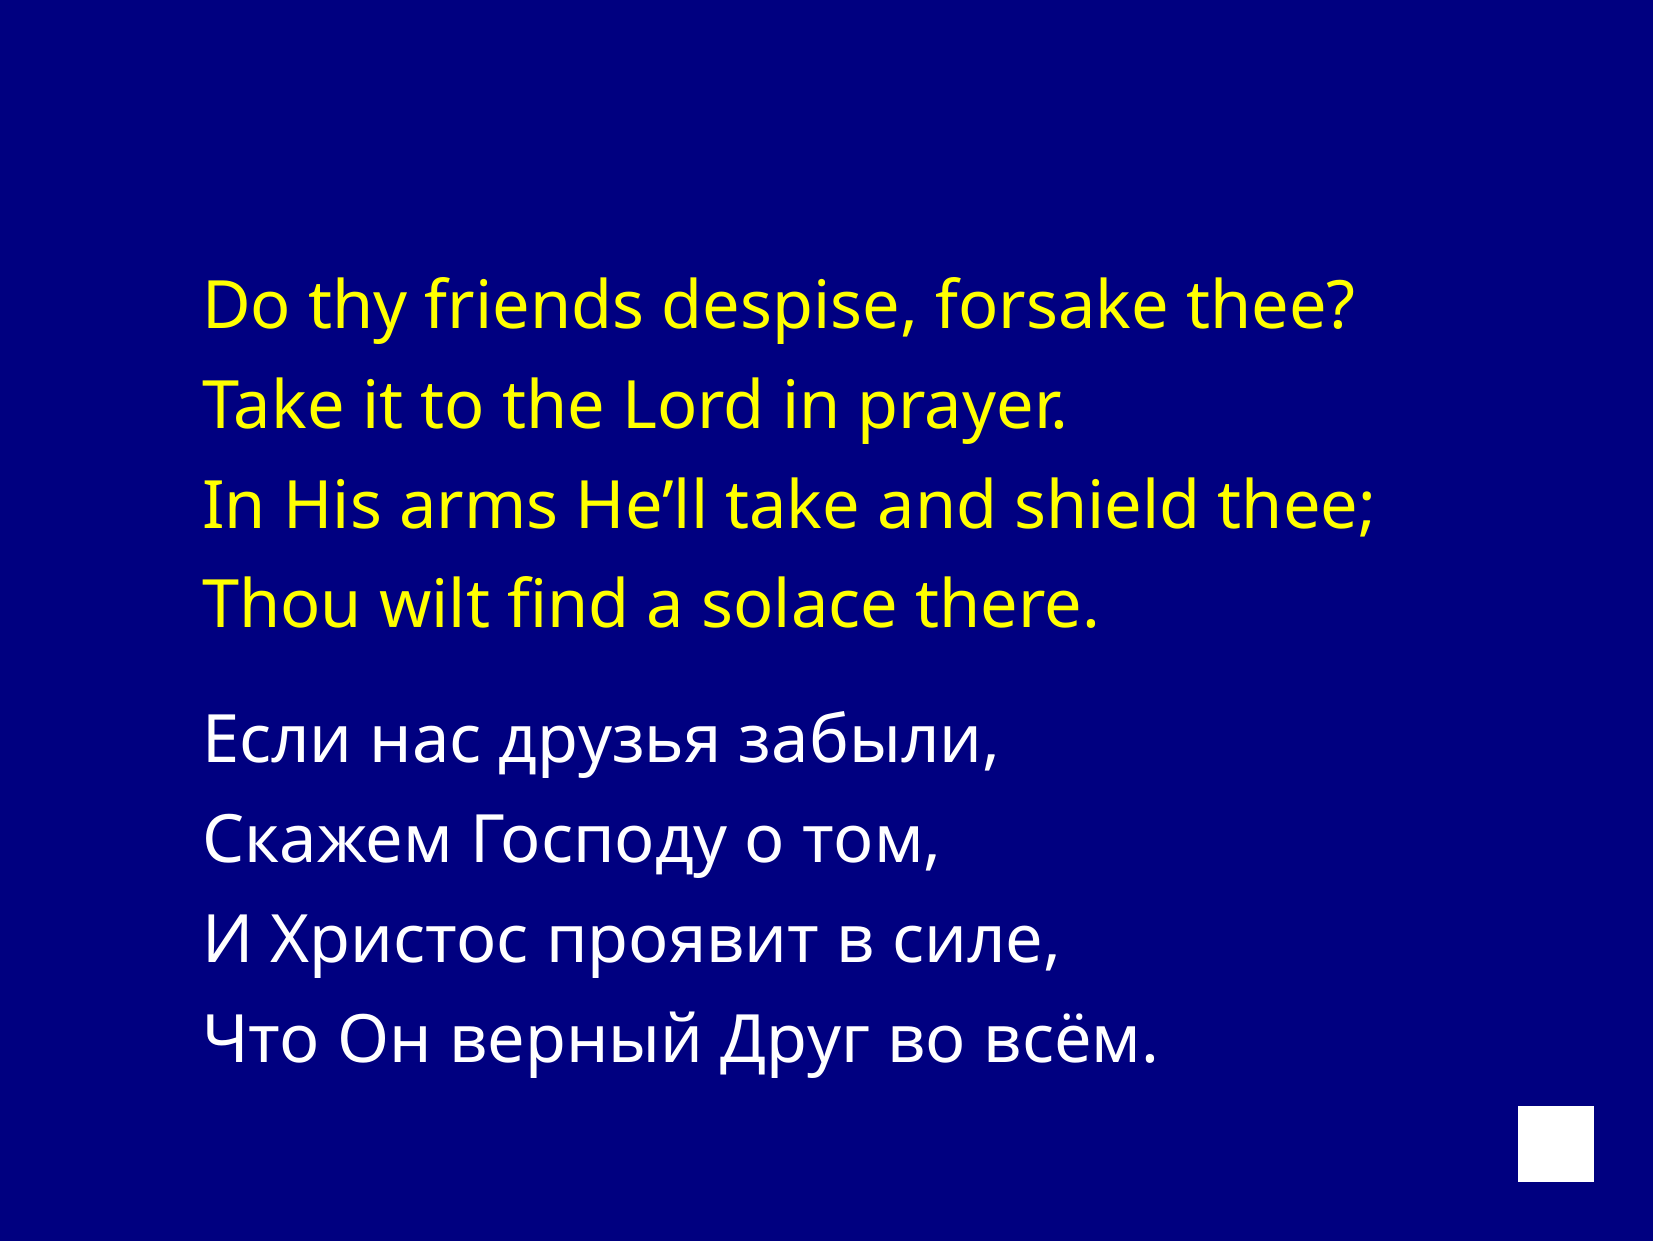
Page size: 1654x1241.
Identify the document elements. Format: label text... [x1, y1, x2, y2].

text_box Do thy friends despise, forsake thee? Take it to the Lord in prayer. In His arms He’ll take and shield thee; Thou wilt find a solace there. [75, 150, 1576, 638]
text_box Если нас друзья забыли, Скажем Господу о том, И Христос проявит в силе, Что Он верный Друг во всём. [75, 675, 1576, 1163]
text_box [1518, 1106, 1594, 1182]
